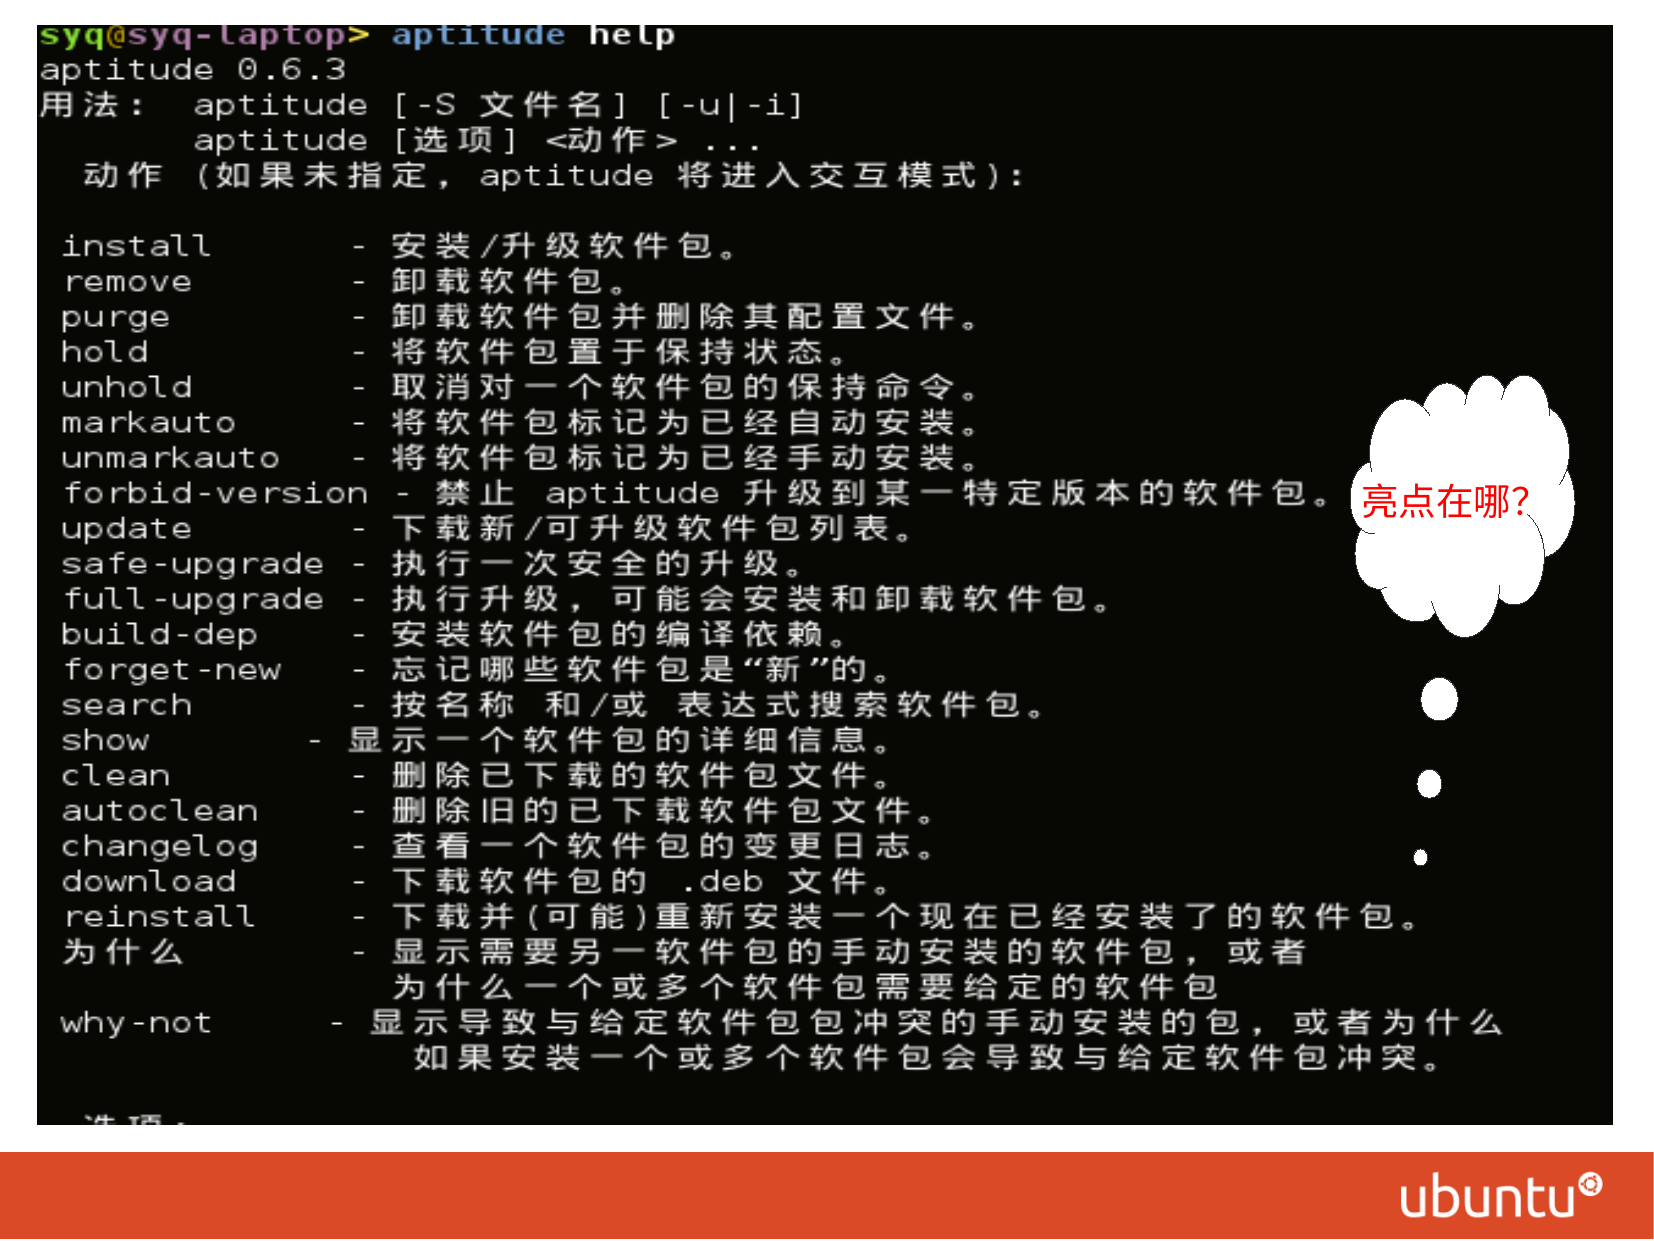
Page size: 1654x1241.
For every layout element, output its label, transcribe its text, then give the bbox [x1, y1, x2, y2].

picture [37, 25, 1613, 1126]
text_box 亮点在哪？ [1420, 677, 1459, 721]
picture [0, 1152, 1654, 1239]
text_box 亮点在哪？ [1416, 769, 1442, 799]
text_box 亮点在哪？ [1350, 374, 1576, 638]
text_box 亮点在哪？ [1413, 848, 1428, 866]
